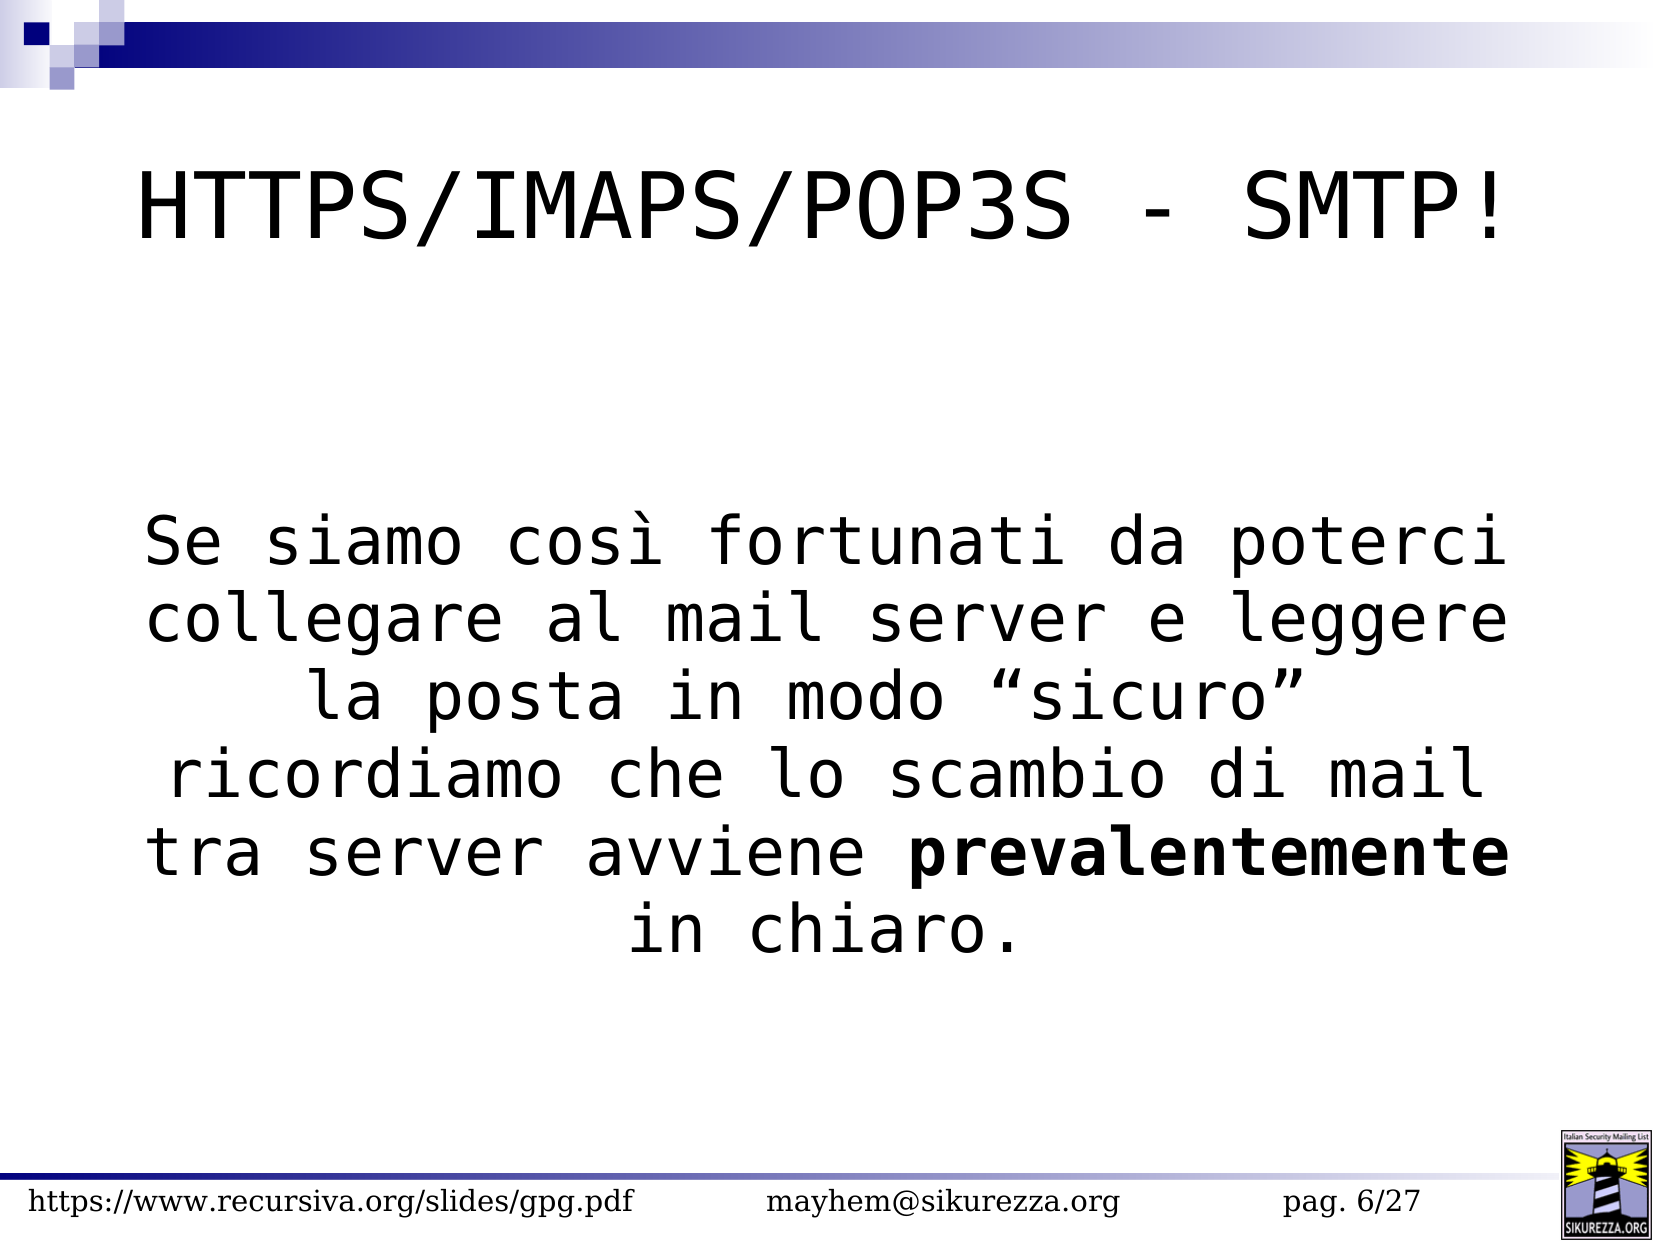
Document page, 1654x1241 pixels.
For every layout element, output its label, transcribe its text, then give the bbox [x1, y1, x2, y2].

subtitle Se siamo così fortunati da poterci collegare al mail server e leggere la posta in modo “sicuro” ricordiamo che lo scambio di mail tra server avviene prevalentemente in chiaro. [121, 344, 1534, 1127]
title HTTPS/IMAPS/POP3S - SMTP! [121, 102, 1534, 311]
picture [0, 1128, 1654, 1241]
